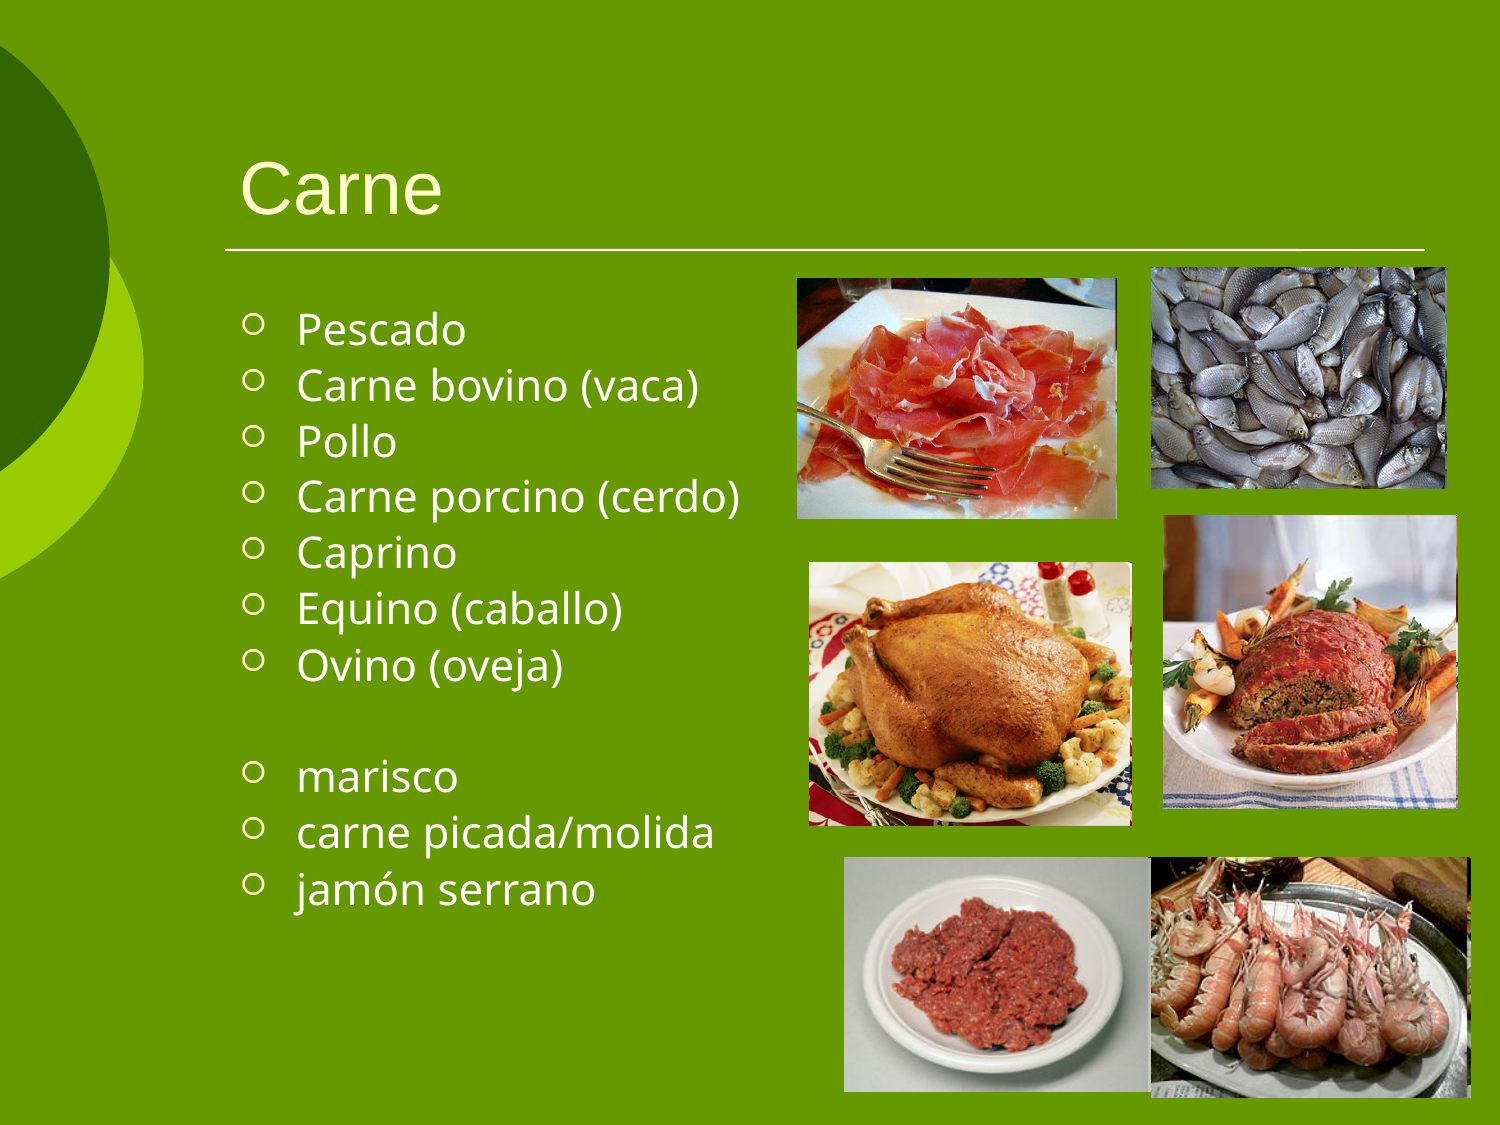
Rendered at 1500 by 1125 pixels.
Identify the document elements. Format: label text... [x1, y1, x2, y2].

picture [797, 278, 1117, 519]
picture [1163, 515, 1458, 809]
list Pescado Carne bovino (vaca) Pollo Carne porcino (cerdo) Caprino Equino (caballo) Ovino (oveja) marisco carne picada/molida jamón serrano [224, 299, 1425, 975]
picture [844, 857, 1471, 1098]
title Carne [224, 49, 1425, 237]
picture [1151, 267, 1447, 489]
picture [809, 562, 1132, 826]
